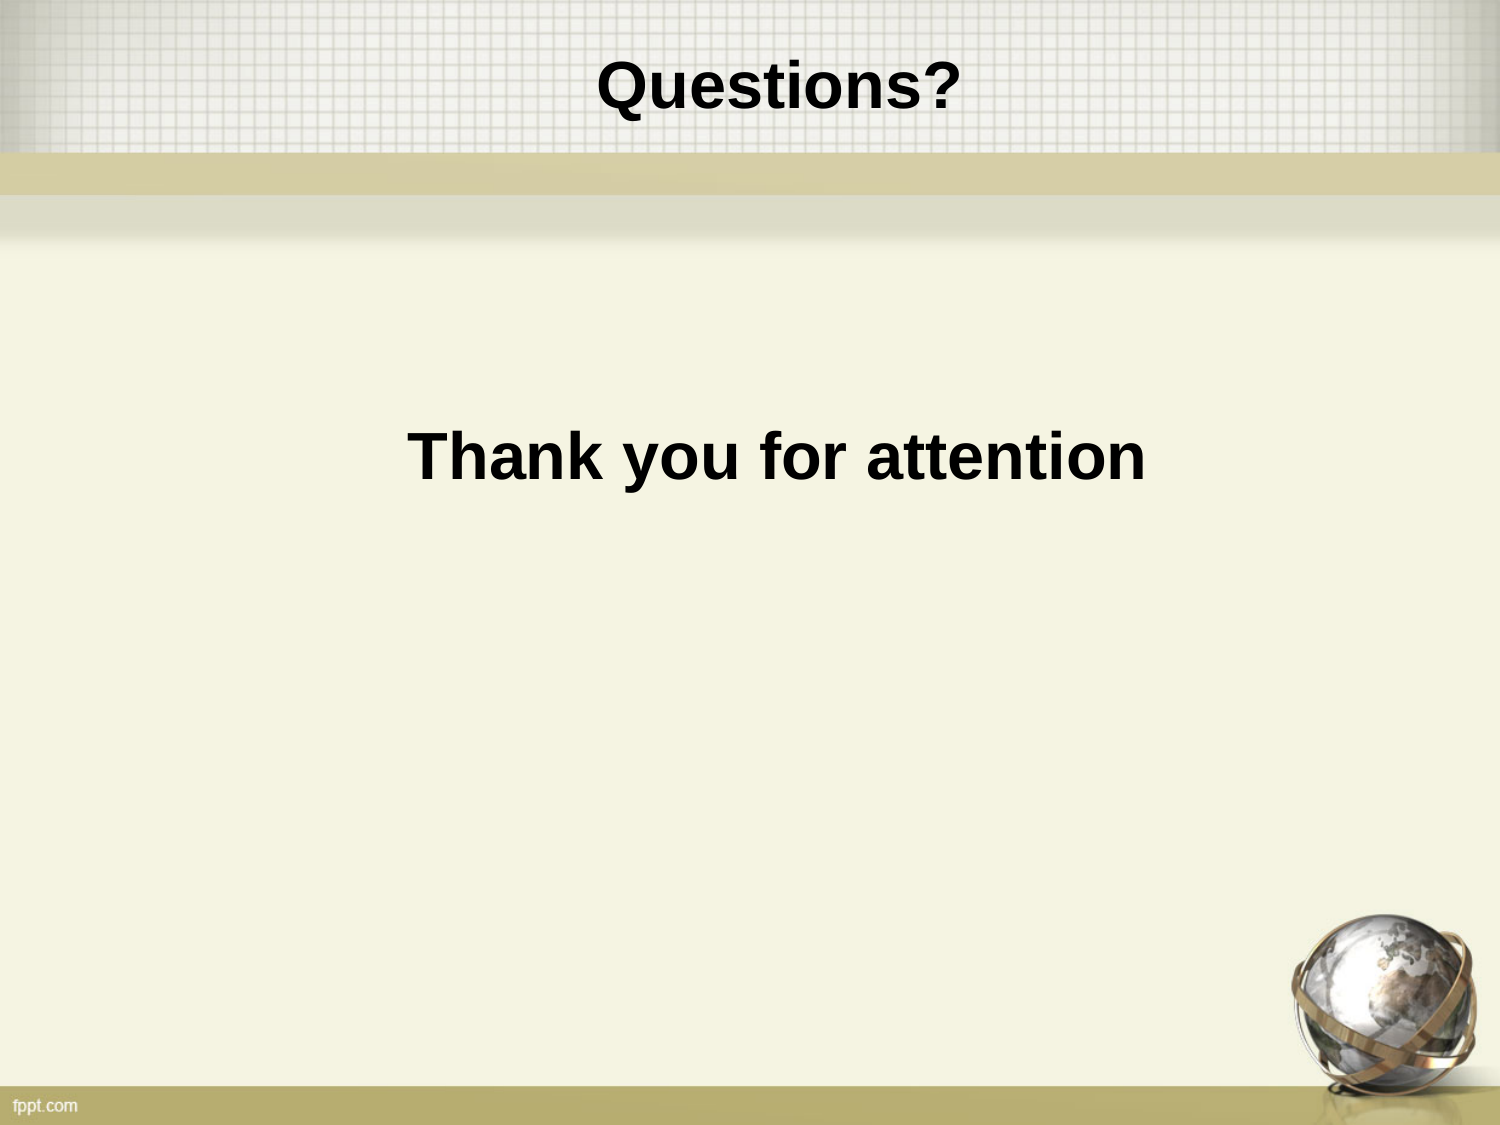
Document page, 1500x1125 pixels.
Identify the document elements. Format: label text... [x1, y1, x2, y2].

picture [0, 0, 1500, 1125]
list Thank you for attention [75, 404, 1426, 788]
title Questions? [75, 21, 1486, 142]
